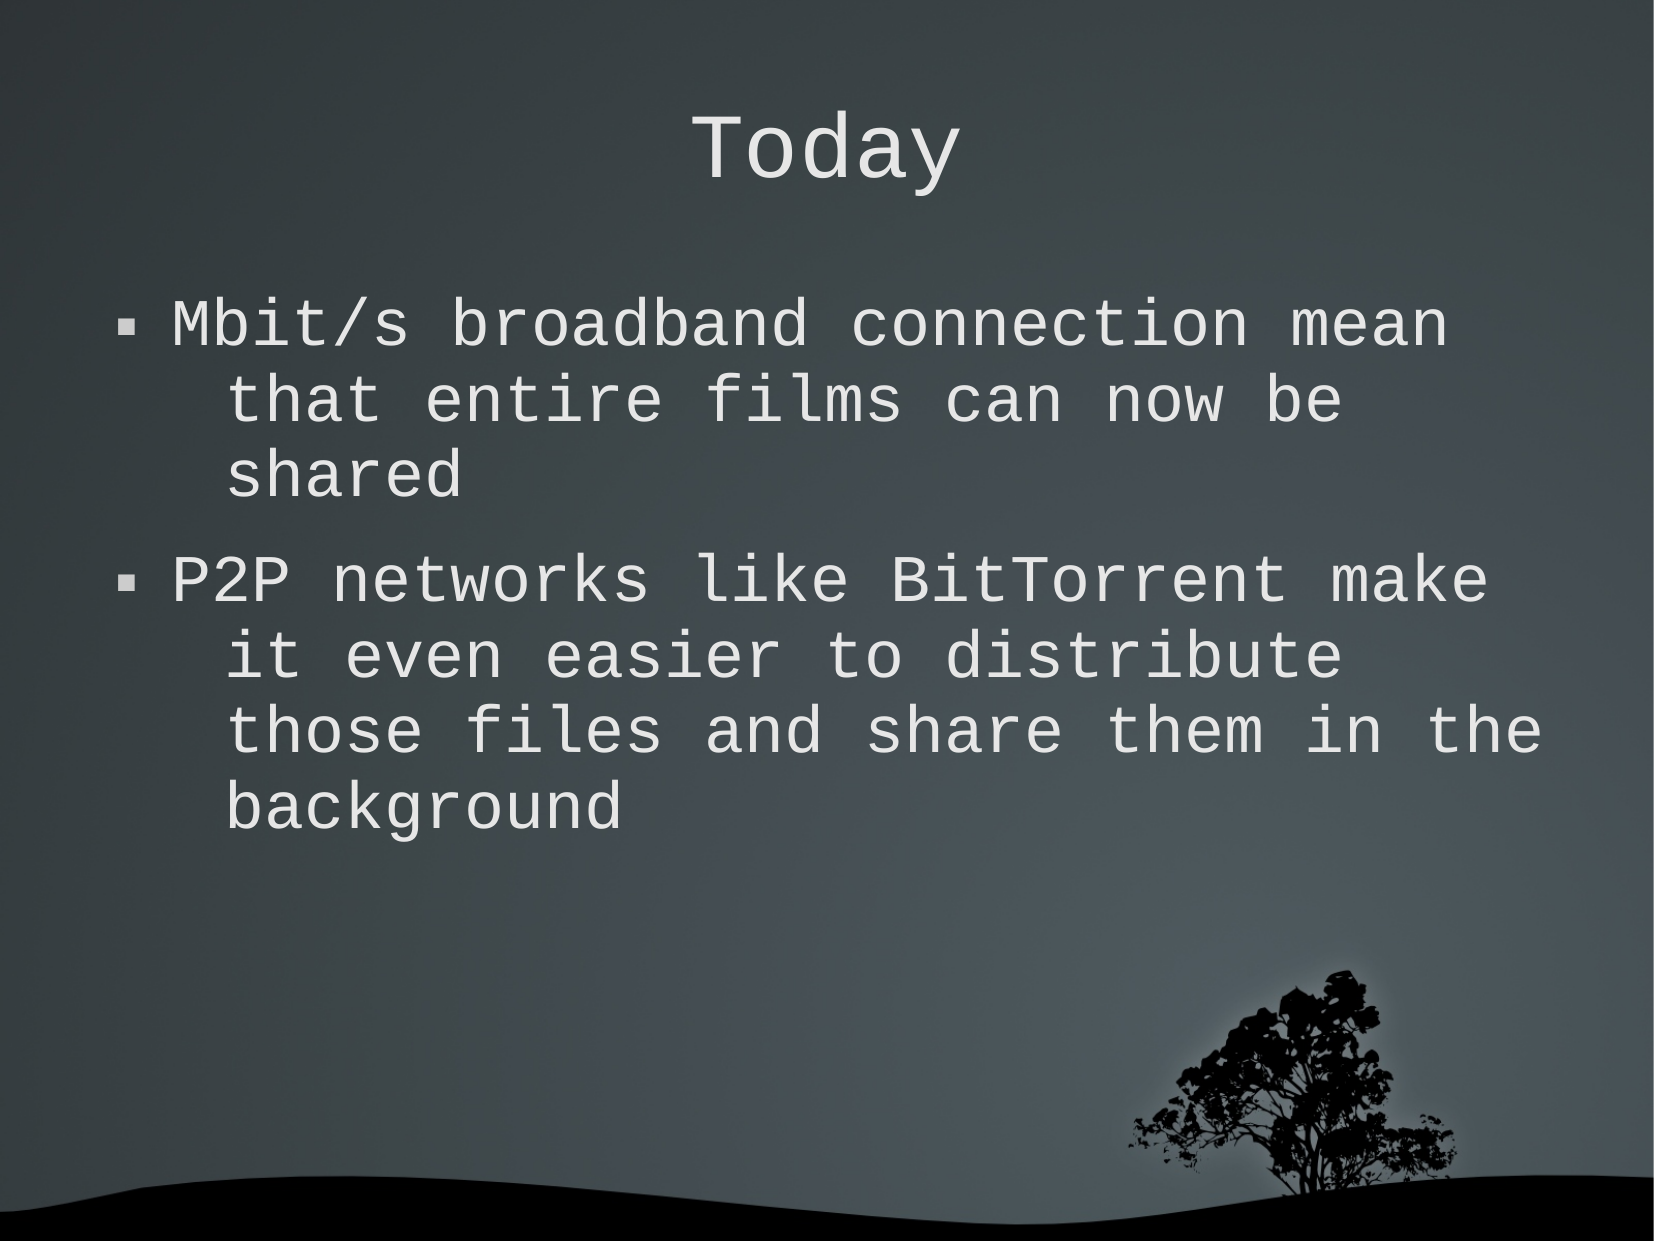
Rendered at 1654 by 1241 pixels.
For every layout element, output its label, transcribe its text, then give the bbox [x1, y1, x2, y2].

title Today [82, 56, 1571, 250]
picture [0, 0, 1654, 1241]
list Mbit/s broadband connection mean that entire films can now be shared P2P networks like BitTorrent make it even easier to distribute those files and share them in the background [82, 290, 1571, 1094]
